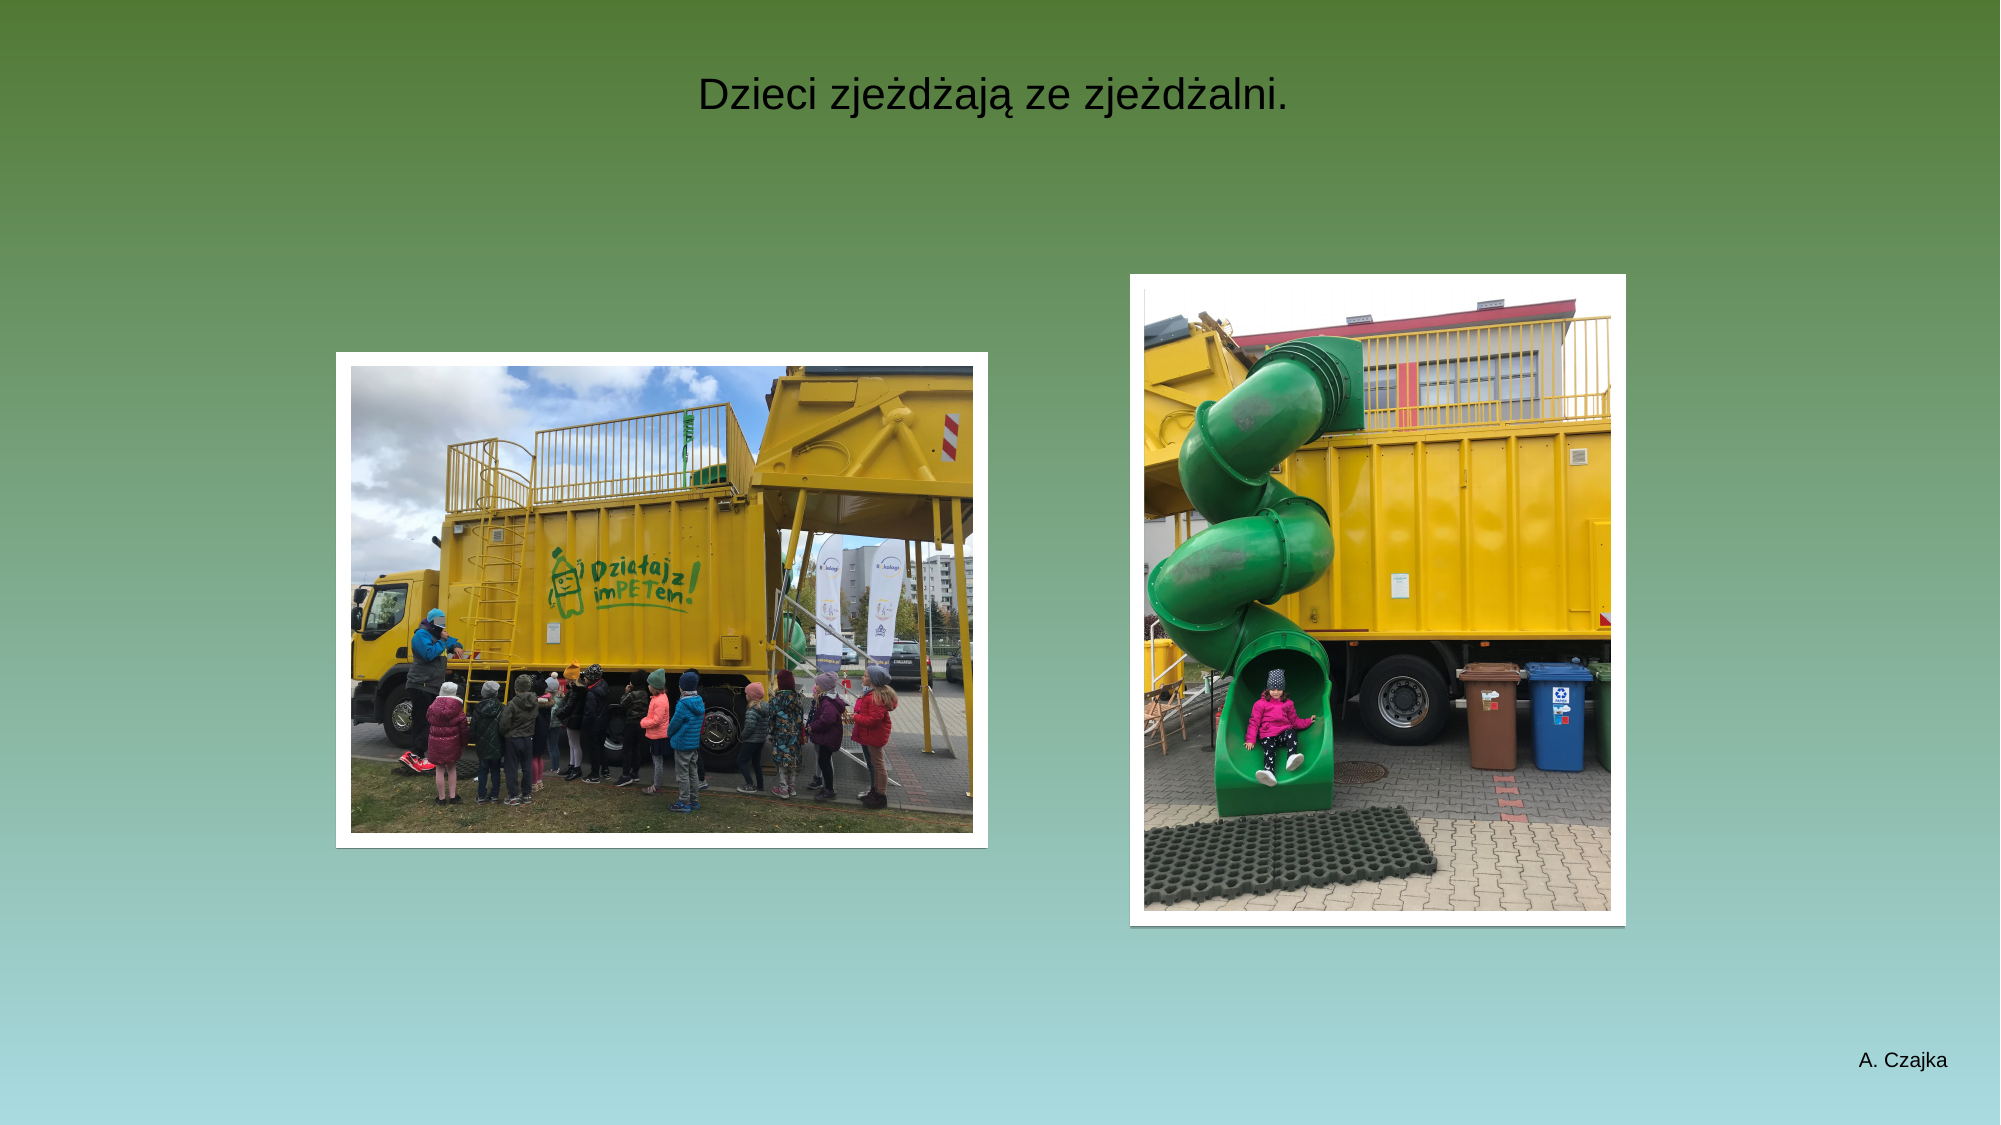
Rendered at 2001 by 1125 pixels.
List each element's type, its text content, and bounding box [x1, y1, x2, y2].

picture [1144, 288, 1612, 912]
subtitle Dzieci zjeżdżają ze zjeżdżalni. [84, 31, 1904, 126]
text_box A. Czajka [1817, 1039, 1990, 1080]
picture [350, 366, 974, 834]
